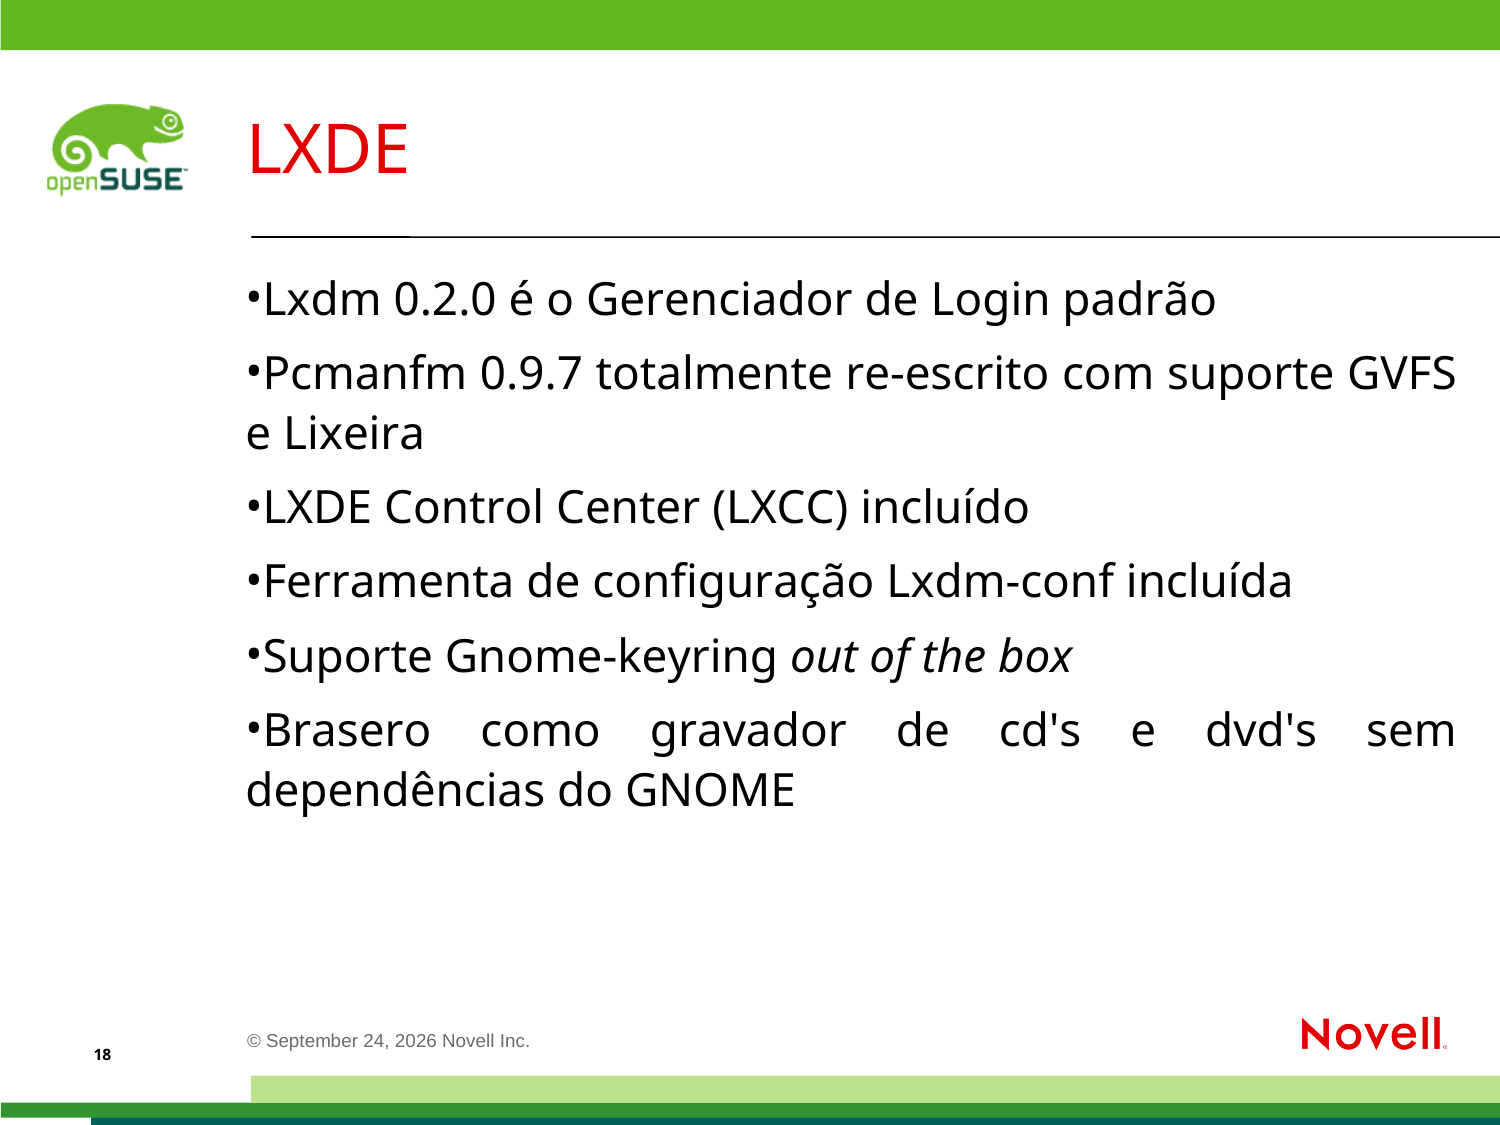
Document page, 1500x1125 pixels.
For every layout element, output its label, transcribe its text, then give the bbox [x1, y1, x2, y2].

picture [47, 104, 188, 197]
picture [1295, 1011, 1453, 1056]
list Lxdm 0.2.0 é o Gerenciador de Login padrão Pcmanfm 0.9.7 totalmente re-escrito com suporte GVFS e Lixeira LXDE Control Center (LXCC) incluído Ferramenta de configuração Lxdm-conf incluída Suporte Gnome-keyring out of the box Brasero como gravador de cd's e dvd's sem dependências do GNOME [245, 267, 1458, 1010]
title LXDE [246, 68, 1409, 231]
